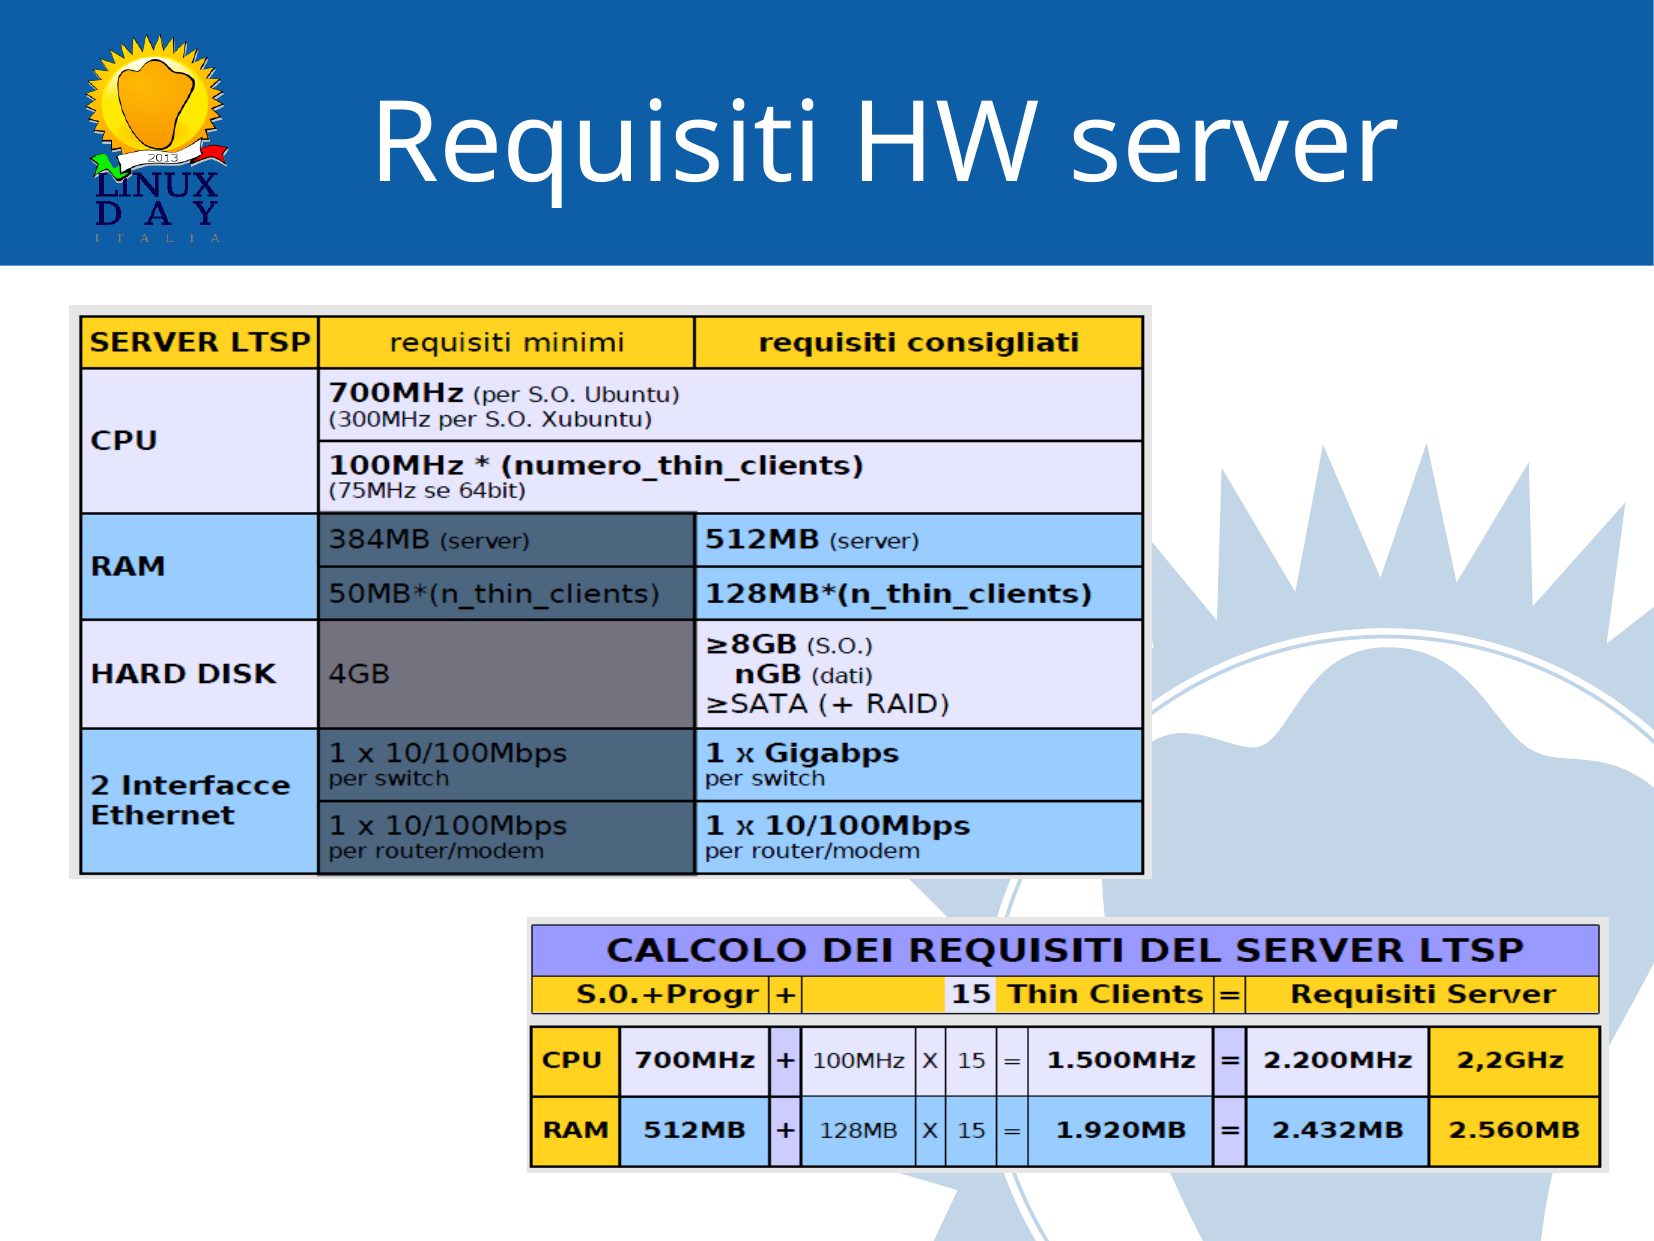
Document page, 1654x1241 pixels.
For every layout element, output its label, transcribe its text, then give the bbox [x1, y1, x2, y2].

picture [69, 305, 1152, 879]
title Requisiti HW server [369, 60, 1423, 216]
picture [76, 13, 237, 262]
picture [527, 917, 1609, 1174]
